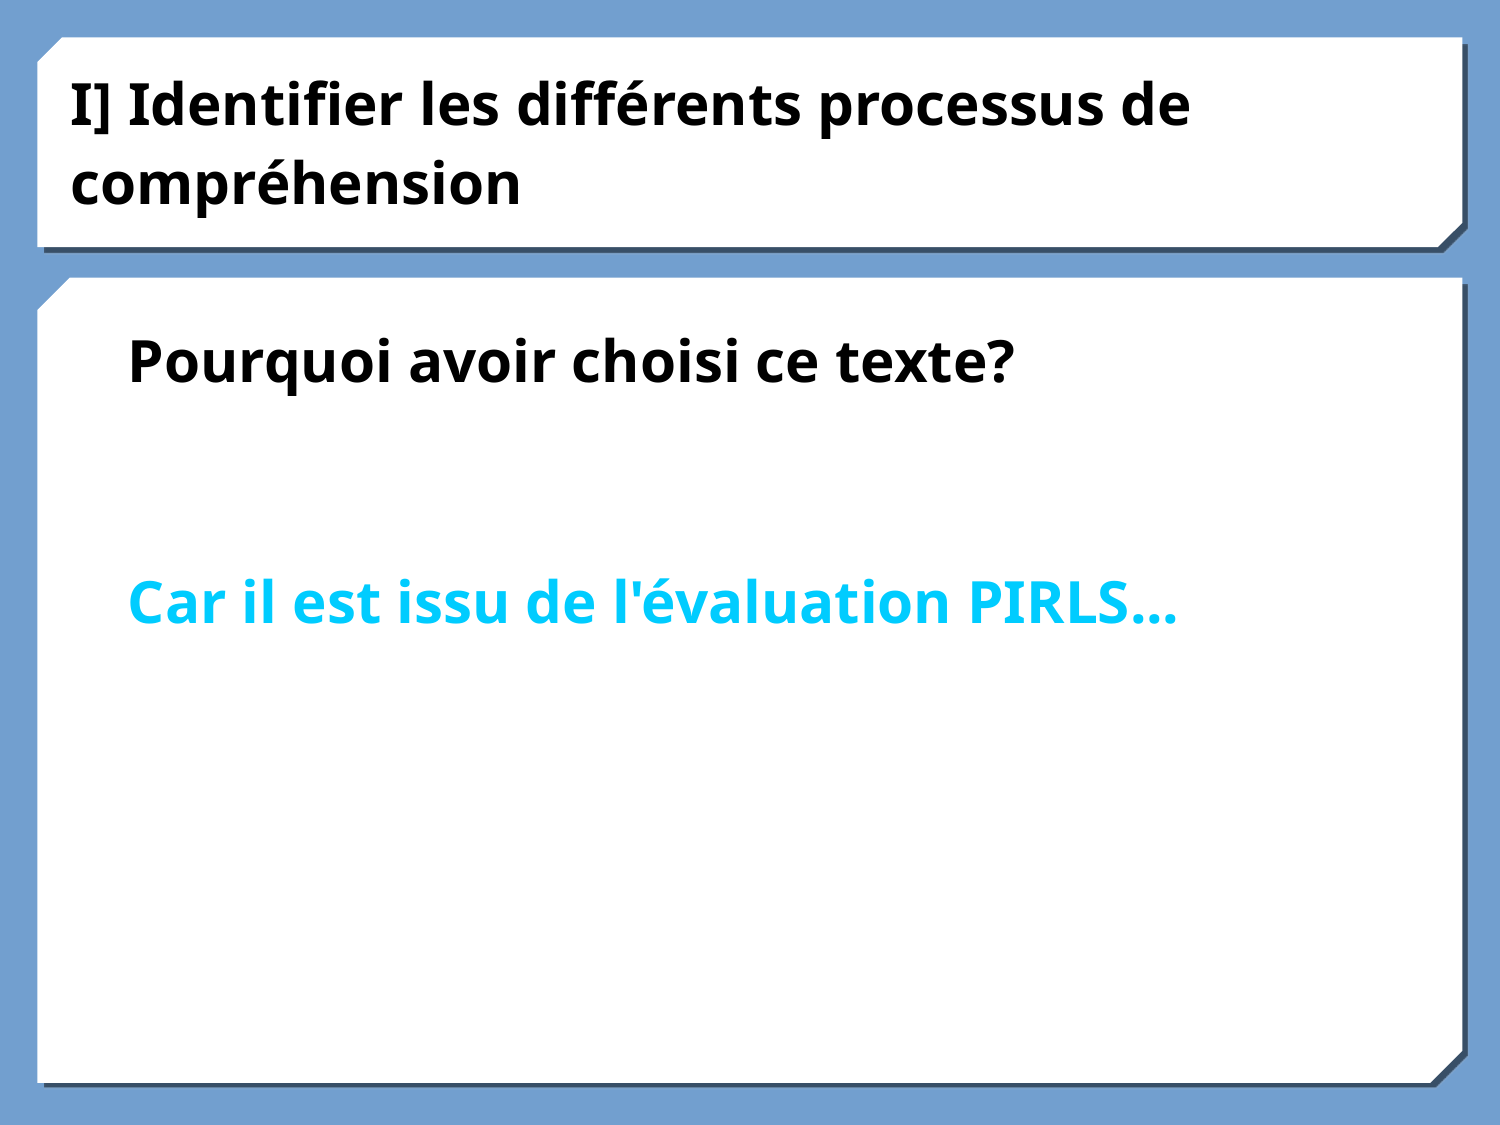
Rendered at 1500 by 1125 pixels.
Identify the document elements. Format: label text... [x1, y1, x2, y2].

title I] Identifier les différents processus de compréhension [70, 48, 1372, 236]
list Pourquoi avoir choisi ce texte? Car il est issu de l'évaluation PIRLS... [127, 319, 1372, 978]
